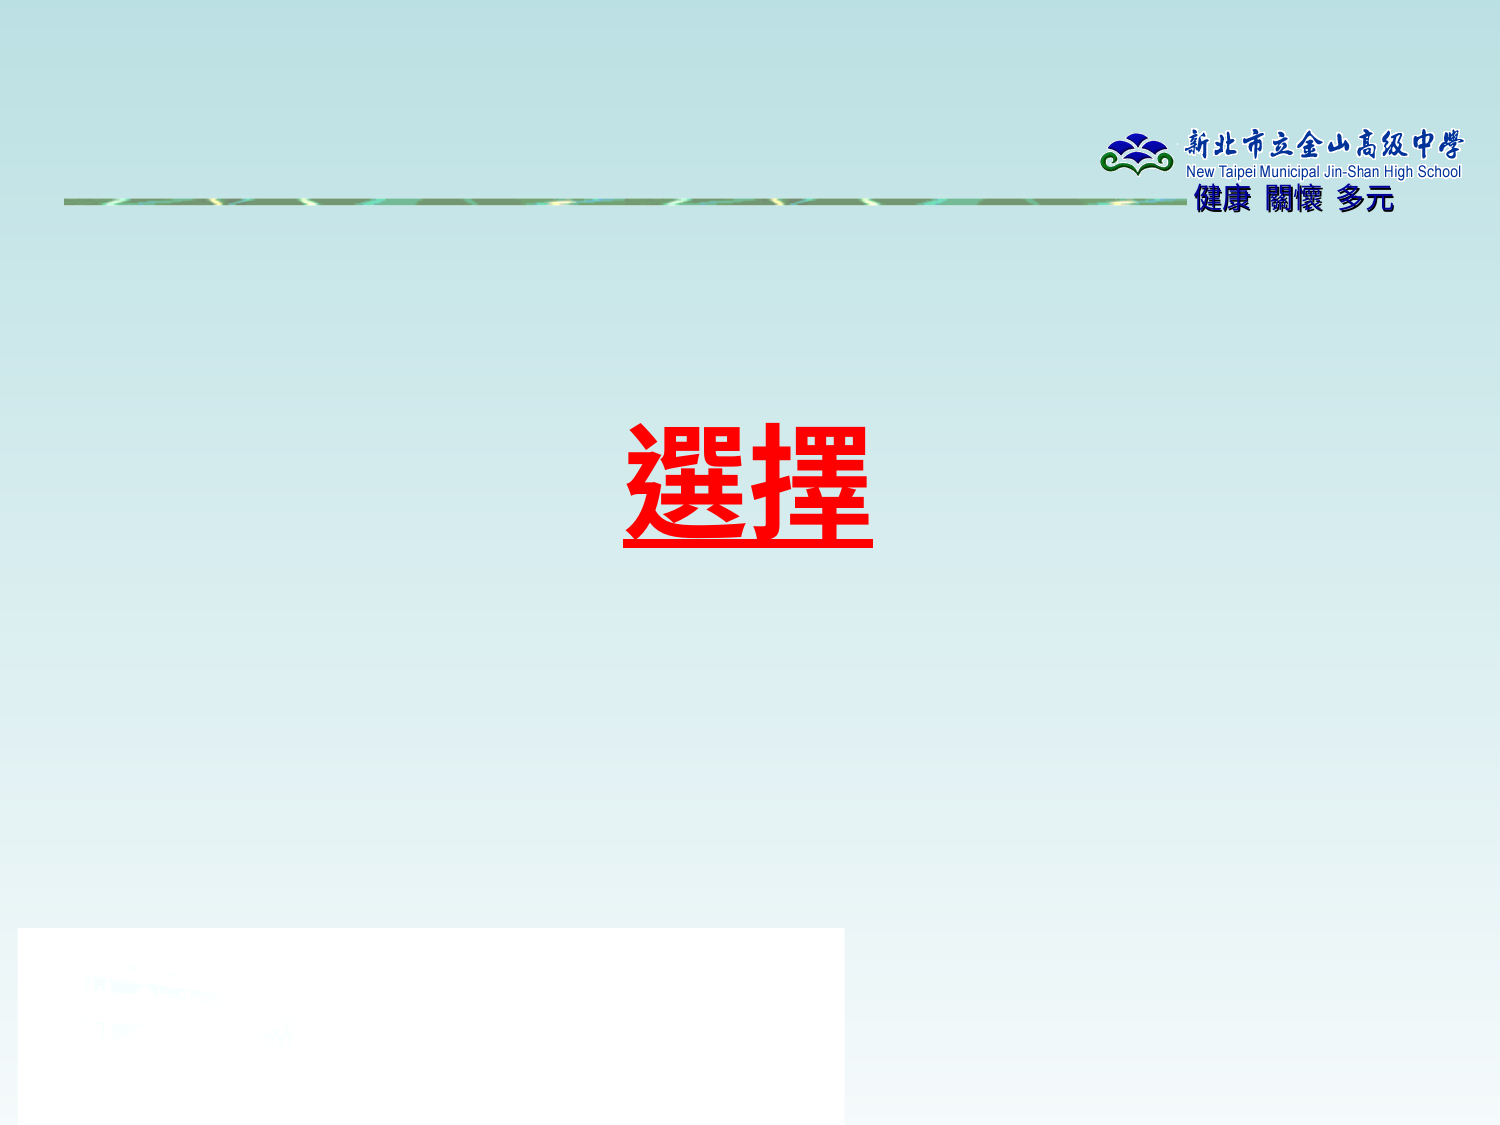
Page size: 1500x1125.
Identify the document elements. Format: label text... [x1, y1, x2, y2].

list 選擇 [608, 397, 916, 622]
